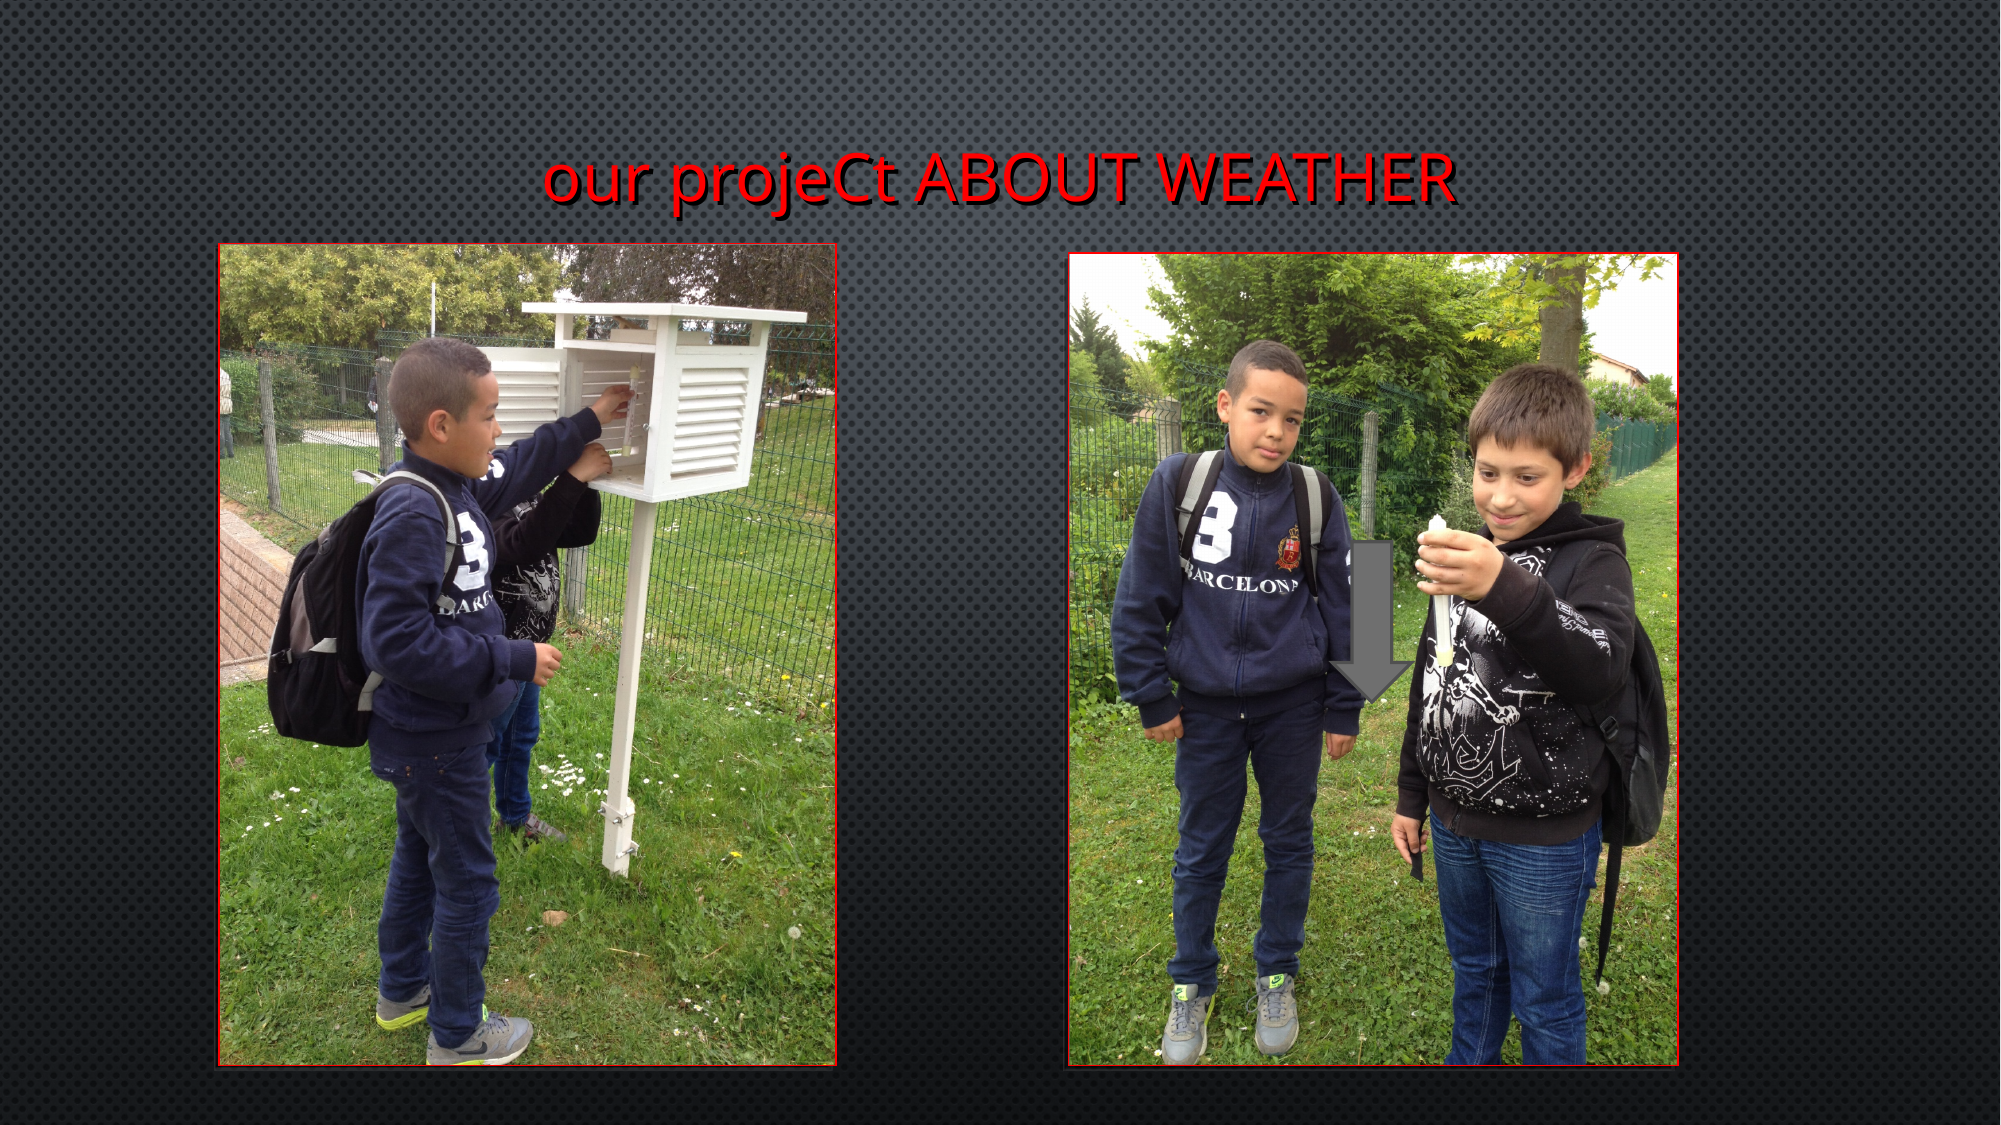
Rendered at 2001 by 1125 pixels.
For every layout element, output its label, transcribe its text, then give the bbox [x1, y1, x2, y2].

text_box [1332, 541, 1412, 703]
picture [0, 0, 2001, 1125]
title our projeCt ABOUT WEATHER [137, 66, 1863, 284]
